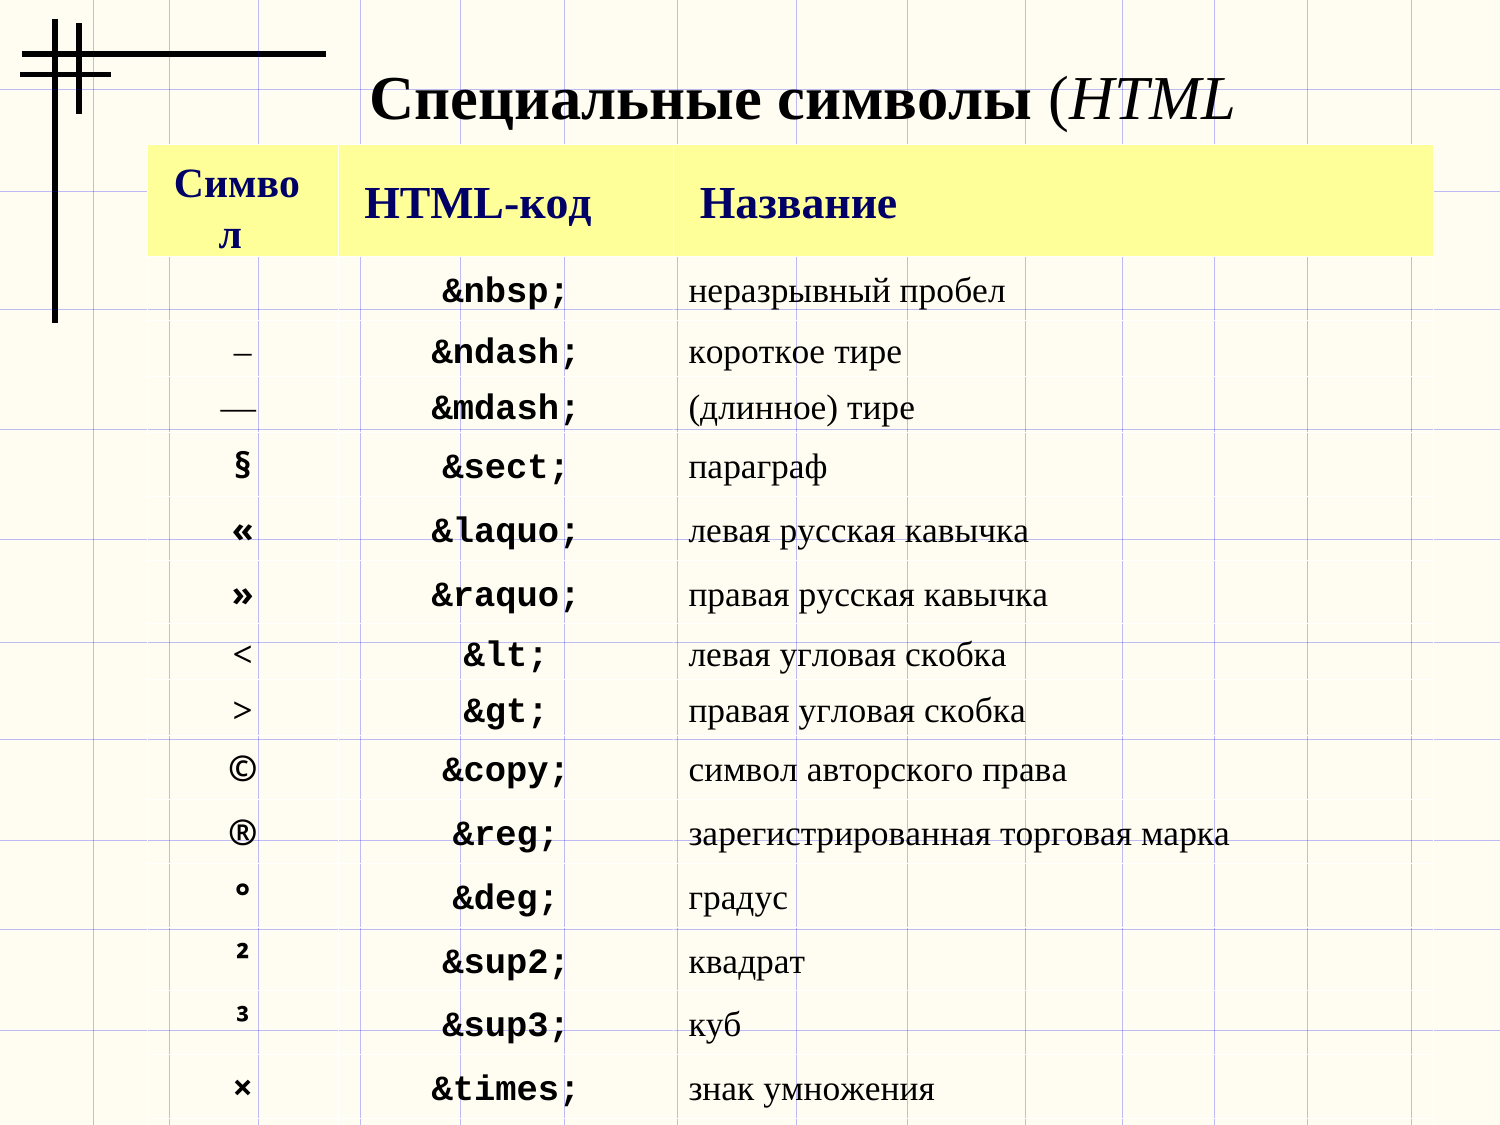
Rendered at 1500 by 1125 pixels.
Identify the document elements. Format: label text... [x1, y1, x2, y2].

table_cell &deg; [339, 864, 673, 927]
table_cell &raquo; [339, 561, 673, 623]
table_cell &gt; [339, 680, 673, 735]
table_cell &reg; [339, 800, 673, 863]
table_cell (длинное) тире [674, 377, 1433, 432]
table_cell правая русская кавычка [674, 561, 1433, 623]
table_cell < [148, 624, 338, 679]
table_header Символ [148, 145, 338, 256]
table_header Название [674, 145, 1433, 256]
table_cell символ авторского права [674, 736, 1433, 799]
table_cell параграф [674, 433, 1433, 496]
table_cell &laquo; [339, 497, 673, 560]
table_cell ® [148, 800, 338, 863]
table_cell &sup3; [339, 991, 673, 1054]
title Специальные символы (HTML entities) [324, 49, 1426, 127]
table_header HTML-код [339, 145, 673, 256]
table_cell « [148, 497, 338, 560]
table_cell > [148, 680, 338, 735]
table_cell × [148, 1055, 338, 1118]
table_cell знак умножения [674, 1055, 1433, 1118]
table_cell &ndash; [339, 321, 673, 376]
table_cell неразрывный пробел [674, 257, 1433, 320]
table_cell &sup2; [339, 928, 673, 990]
table_cell [148, 257, 338, 320]
table_cell левая русская кавычка [674, 497, 1433, 560]
table_cell © [148, 736, 338, 799]
table_cell &copy; [339, 736, 673, 799]
table_cell — [148, 377, 338, 432]
table_cell квадрат [674, 928, 1433, 990]
table_cell правая угловая скобка [674, 680, 1433, 735]
table_cell &sect; [339, 433, 673, 496]
table_cell &lt; [339, 624, 673, 679]
table_cell ÷ [148, 1119, 338, 1125]
table_cell &divide; [339, 1119, 673, 1125]
table_cell » [148, 561, 338, 623]
table_cell короткое тире [674, 321, 1433, 376]
table_cell &times; [339, 1055, 673, 1118]
table_cell левая угловая скобка [674, 624, 1433, 679]
table_cell куб [674, 991, 1433, 1054]
table_cell зарегистрированная торговая марка [674, 800, 1433, 863]
table_cell &nbsp; [339, 257, 673, 320]
table_cell – [148, 321, 338, 376]
table_cell ° [148, 864, 338, 927]
table_cell градус [674, 864, 1433, 927]
table_cell ³ [148, 991, 338, 1054]
table_cell § [148, 433, 338, 496]
table_cell ² [148, 928, 338, 990]
table_cell знак деления [674, 1119, 1433, 1125]
table_cell &mdash; [339, 377, 673, 432]
